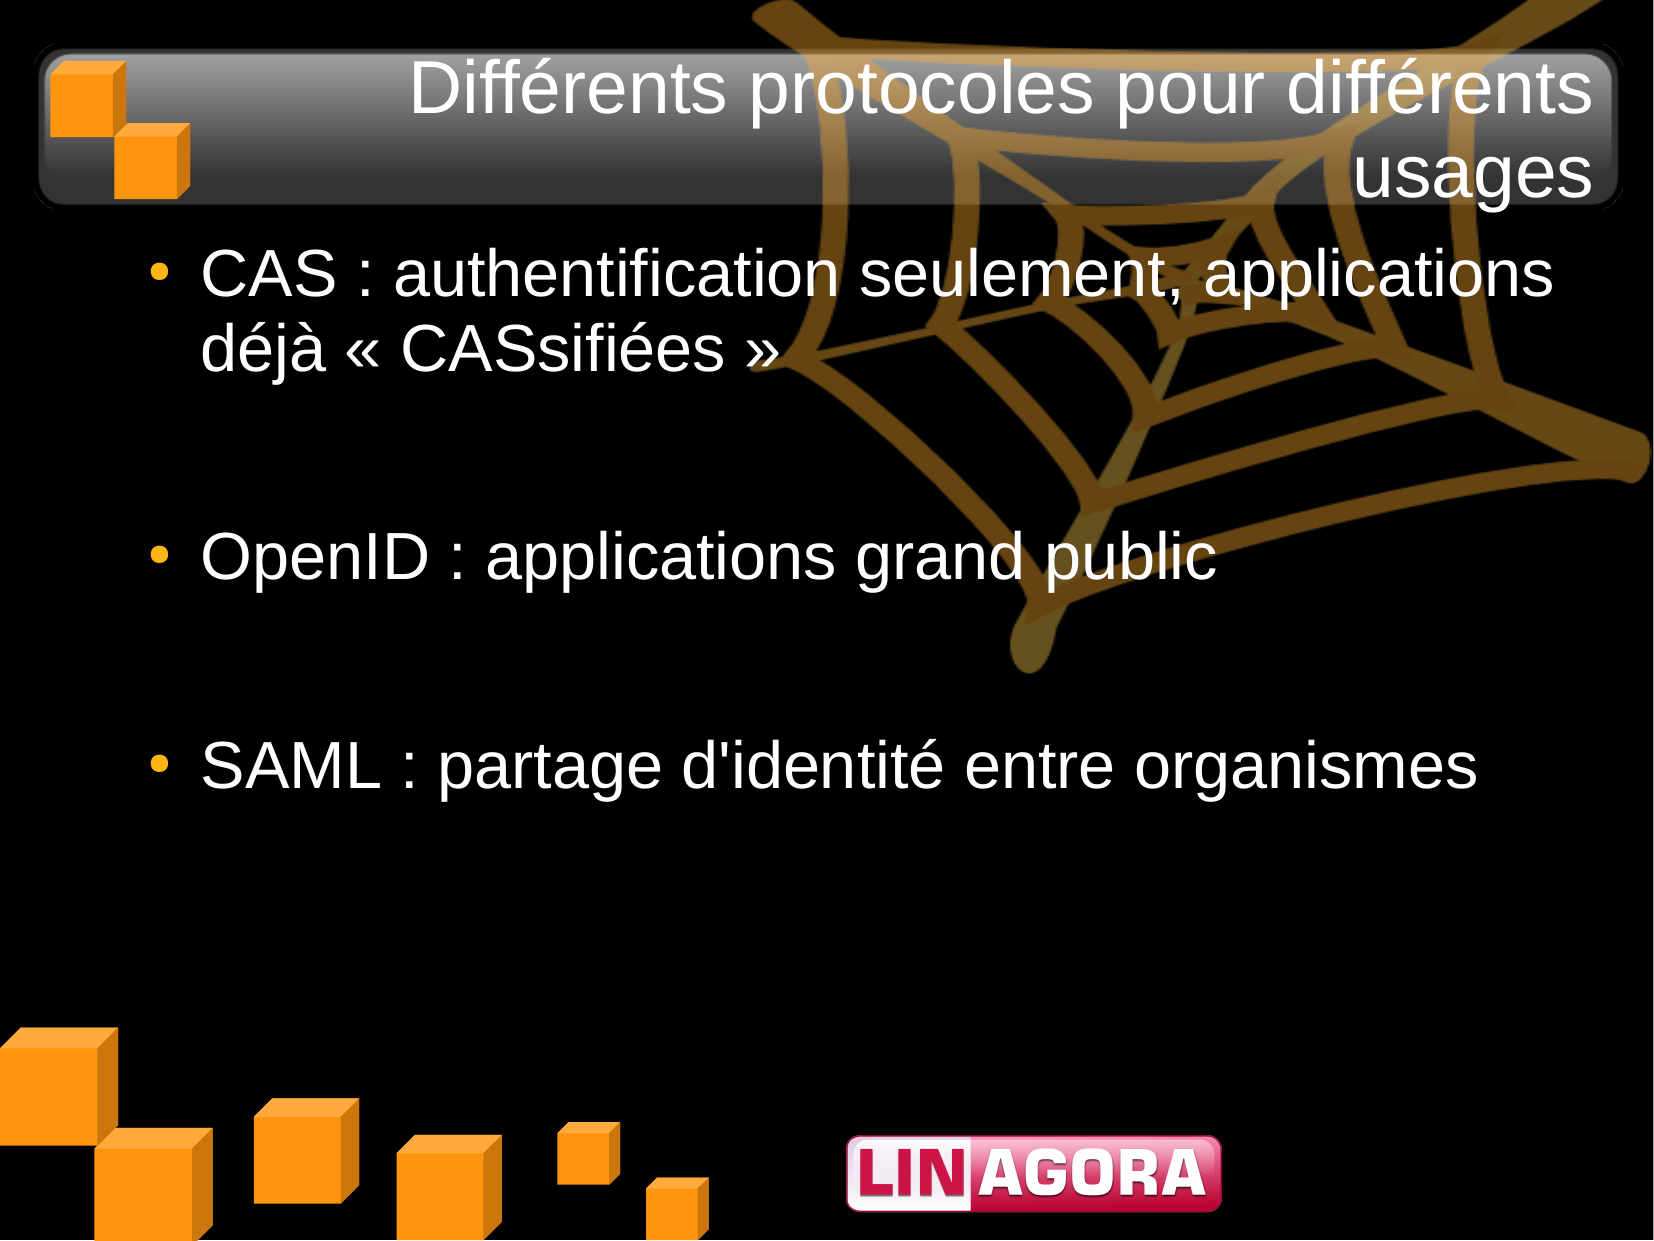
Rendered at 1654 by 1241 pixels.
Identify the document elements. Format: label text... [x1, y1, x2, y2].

picture [33, 43, 749, 211]
title Différents protocoles pour différents usages [194, 45, 1595, 214]
list CAS : authentification seulement, applications déjà « CASsifiées » OpenID : applications grand public SAML : partage d'identité entre organismes [129, 236, 1619, 1055]
picture [838, 1121, 1229, 1241]
